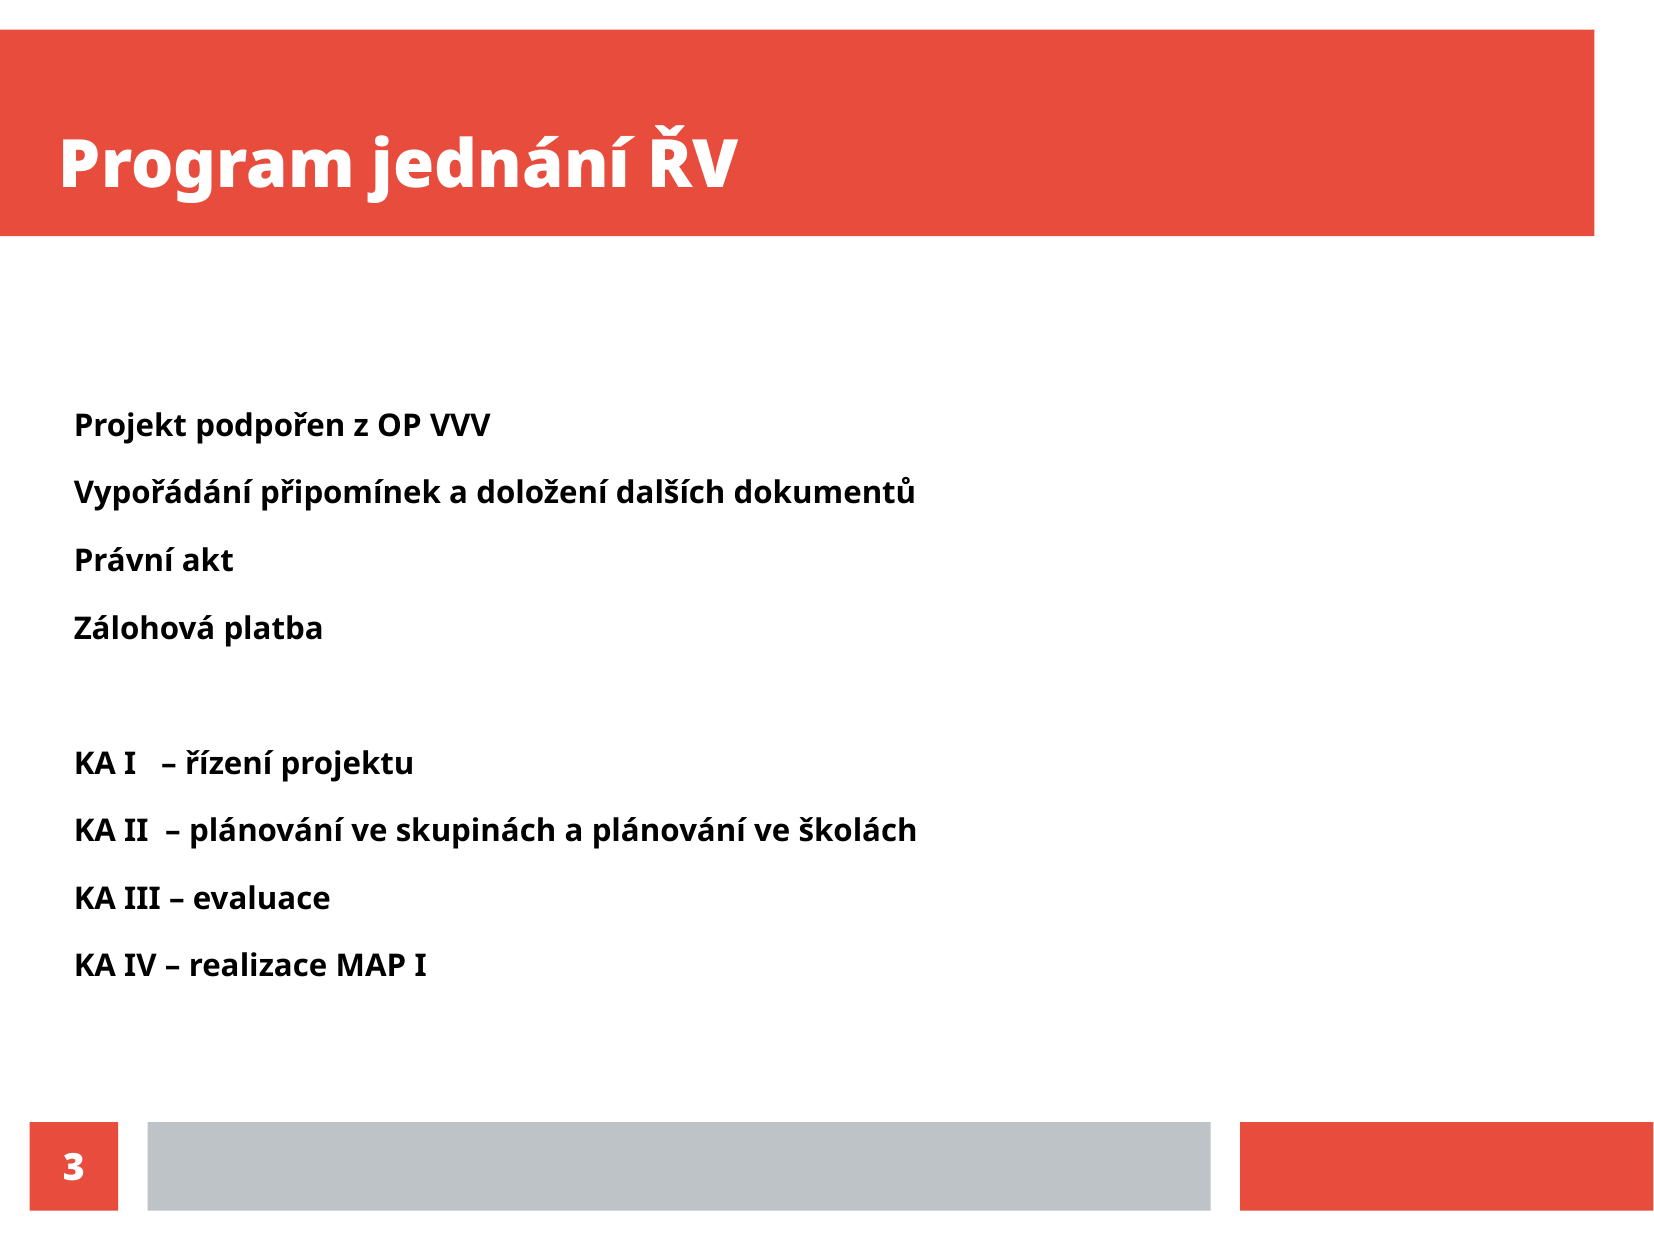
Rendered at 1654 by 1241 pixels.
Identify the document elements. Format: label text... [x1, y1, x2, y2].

text_box Projekt podpořen z OP VVV Vypořádání připomínek a doložení dalších dokumentů Právní akt Zálohová platba KA I – řízení projektu KA II – plánování ve skupinách a plánování ve školách KA III – evaluace KA IV – realizace MAP I [59, 342, 1571, 1087]
title Program jednání ŘV [59, 59, 1595, 207]
